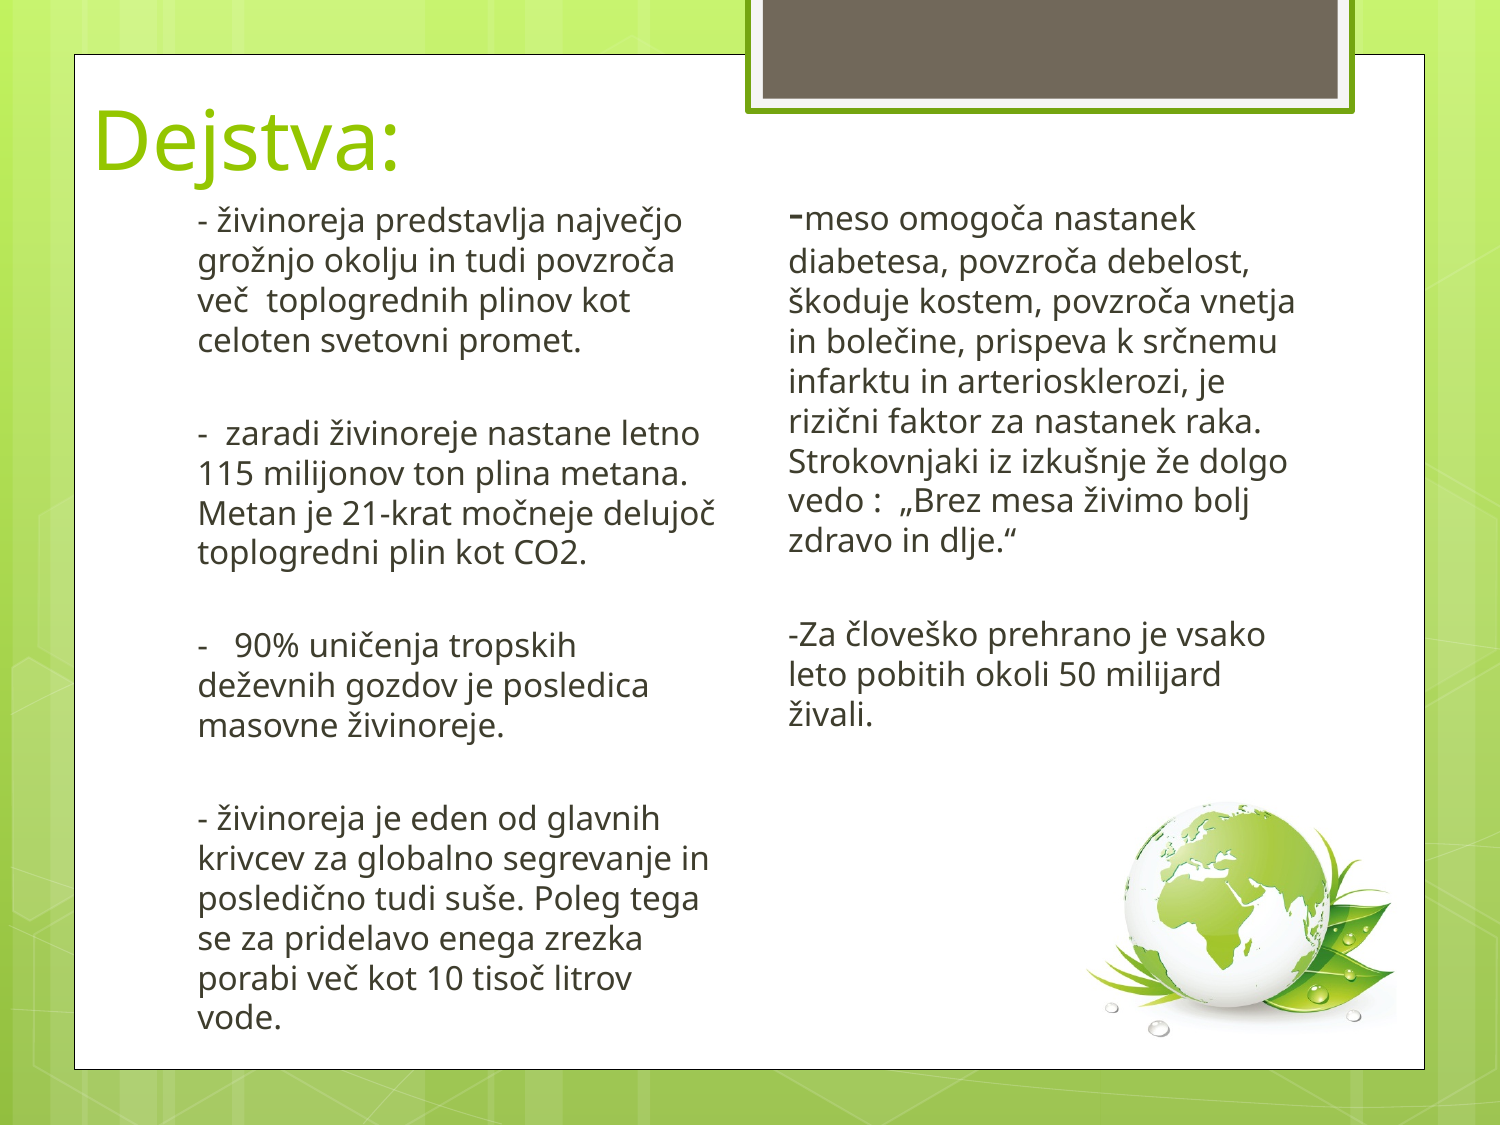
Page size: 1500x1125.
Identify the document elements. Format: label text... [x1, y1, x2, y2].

title Dejstva: [76, 7, 1230, 195]
list - živinoreja predstavlja največjo grožnjo okolju in tudi povzroča več toplogrednih plinov kot celoten svetovni promet. - zaradi živinoreje nastane letno 115 milijonov ton plina metana. Metan je 21-krat močneje delujoč toplogredni plin kot CO2. - 90% uničenja tropskih deževnih gozdov je posledica masovne živinoreje. - živinoreja je eden od glavnih krivcev za globalno segrevanje in posledično tudi suše. Poleg tega se za pridelavo enega zrezka porabi več kot 10 tisoč litrov vode. [171, 191, 733, 1066]
list -meso omogoča nastanek diabetesa, povzroča debelost, škoduje kostem, povzroča vnetja in bolečine, prispeva k srčnemu infarktu in arteriosklerozi, je rizični faktor za nastanek raka. Strokovnjaki iz izkušnje že dolgo vedo : „Brez mesa živimo bolj zdravo in dlje.“ -Za človeško prehrano je vsako leto pobitih okoli 50 milijard živali. [761, 172, 1323, 1071]
picture [1069, 739, 1398, 1066]
